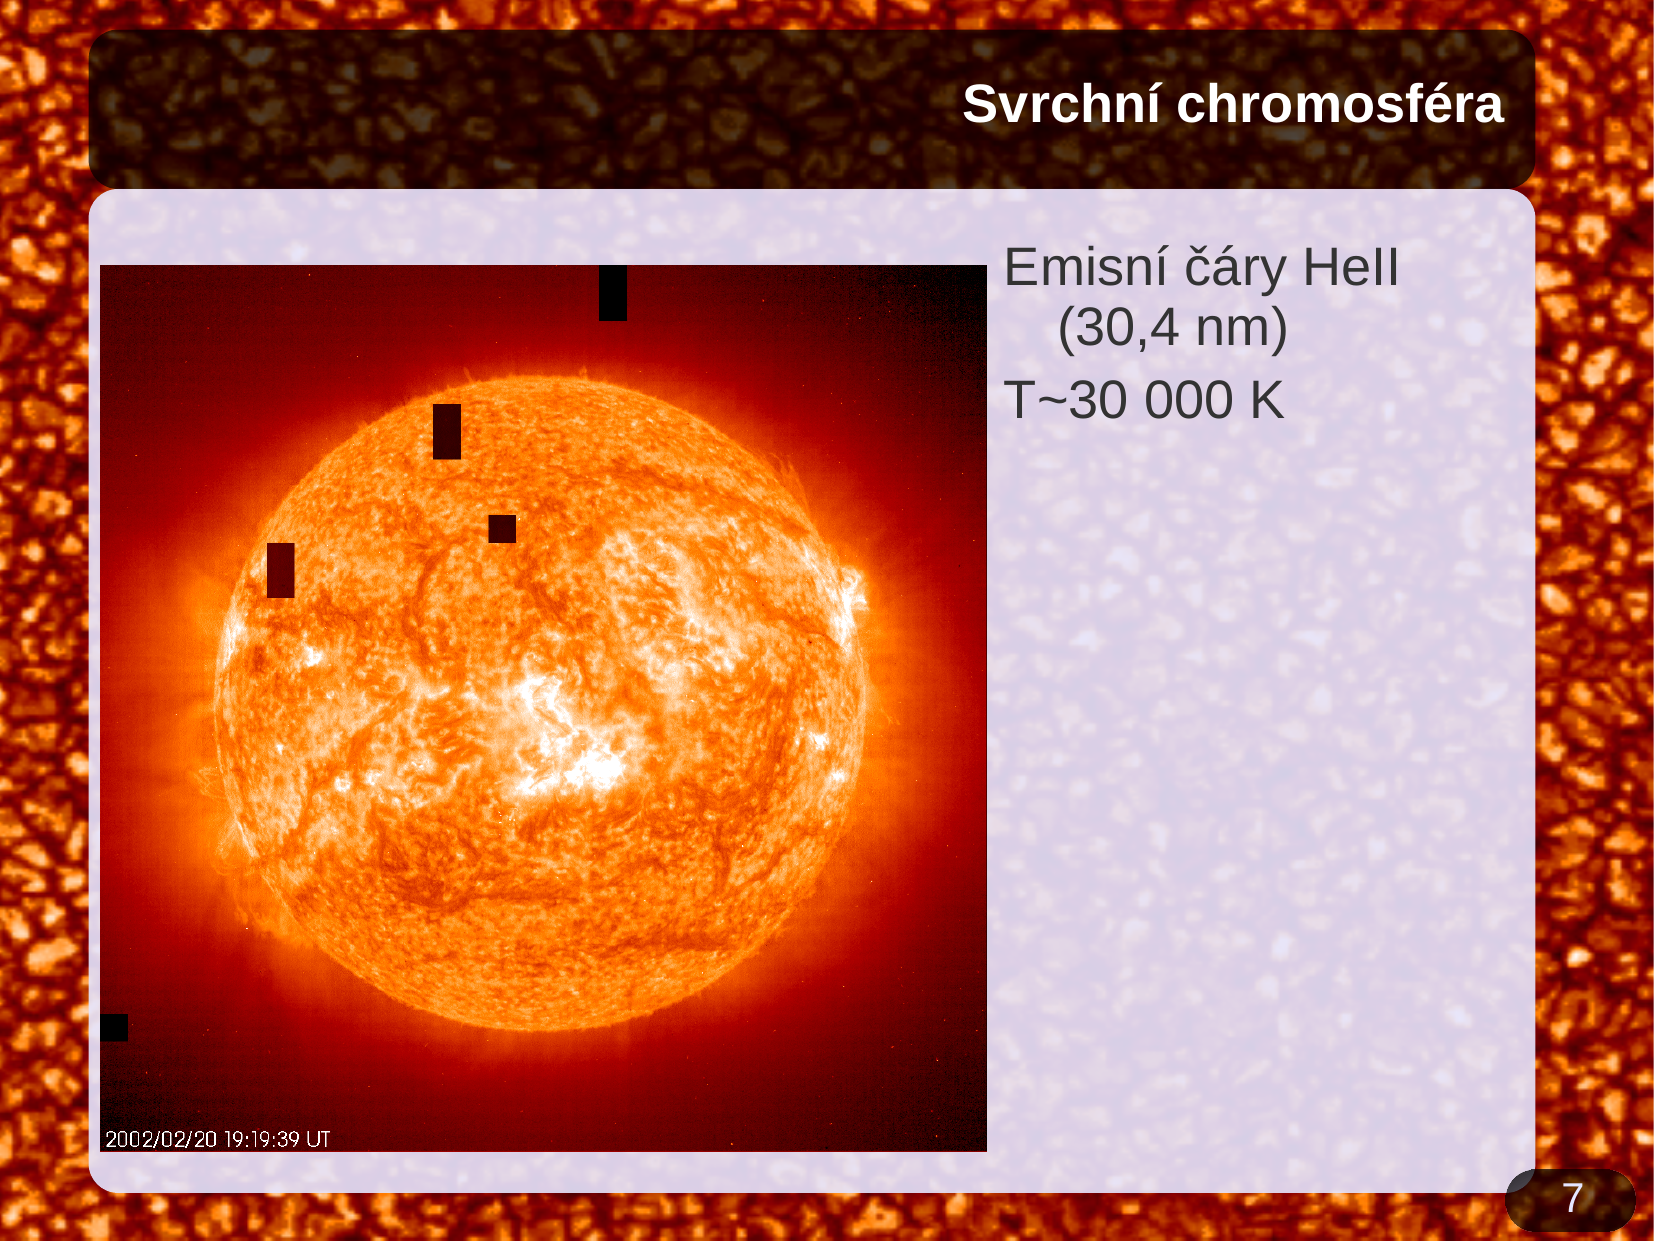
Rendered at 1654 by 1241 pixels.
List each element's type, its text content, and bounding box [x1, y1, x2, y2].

title Svrchní chromosféra [118, 59, 1506, 148]
list Emisní čáry HeII (30,4 nm) T~30 000 K [1003, 236, 1506, 1182]
picture [0, 0, 1654, 1241]
